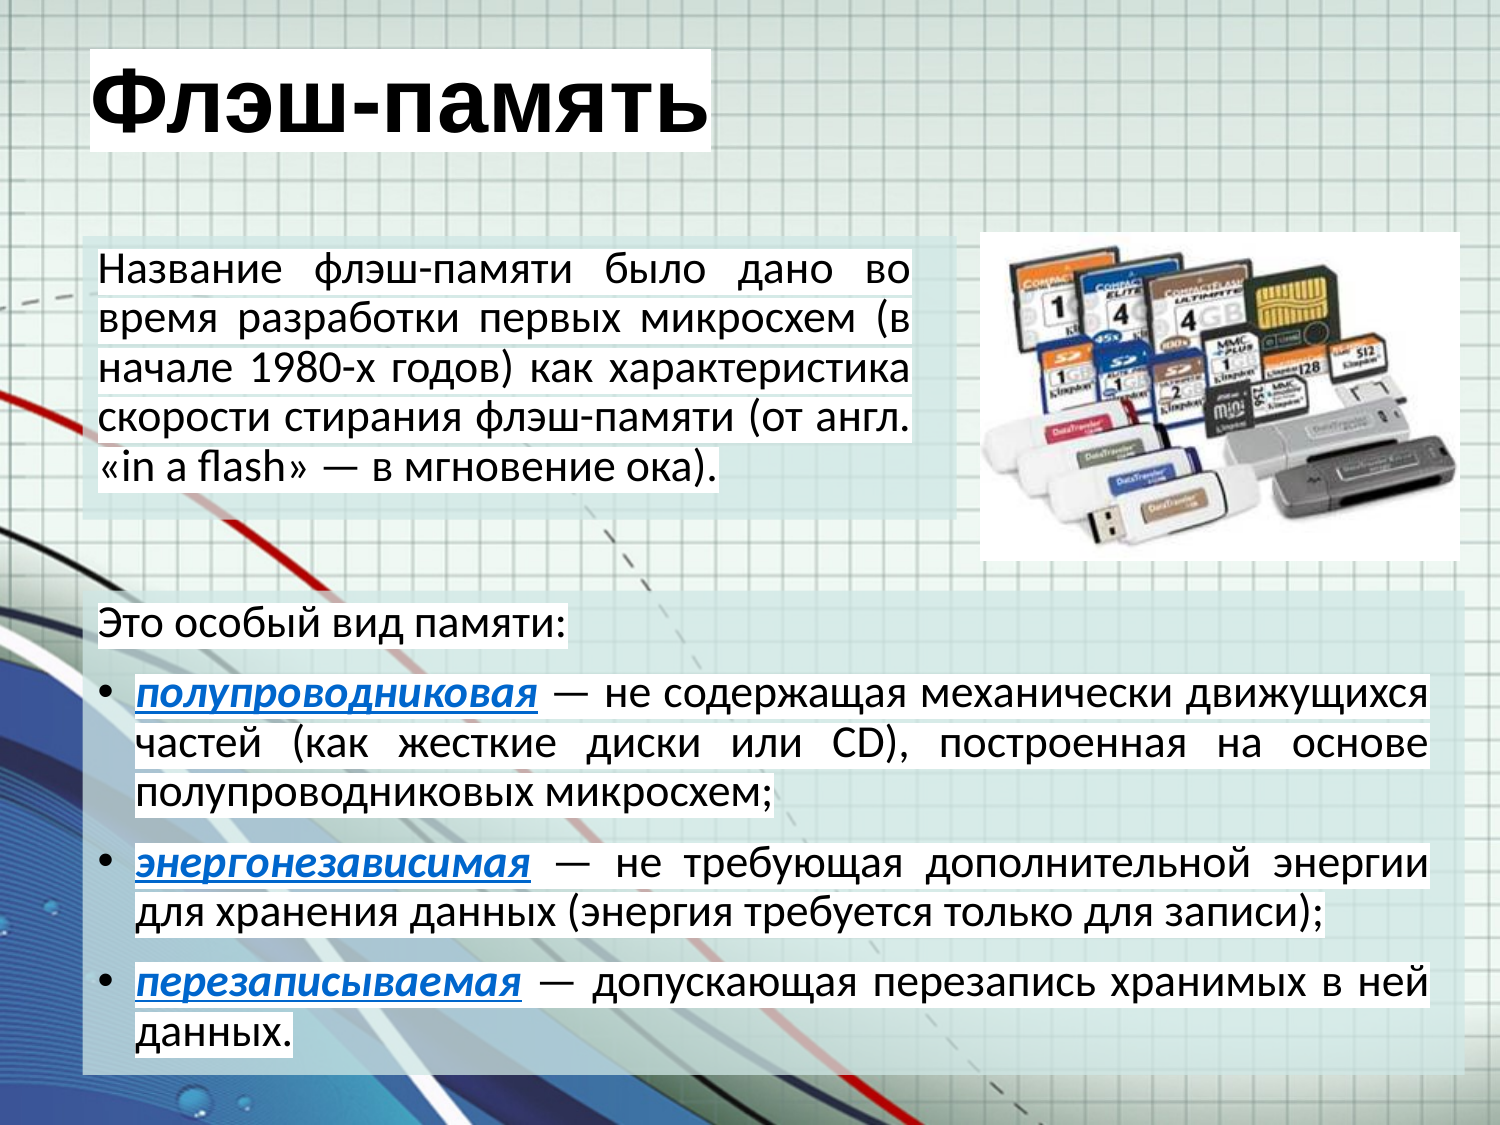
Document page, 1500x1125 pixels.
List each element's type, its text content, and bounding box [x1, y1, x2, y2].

list Название флэш-памяти было дано во время разработки первых микросхем (в начале 1980-х годов) как характеристика скорости стирания флэш-памяти (от англ. «in a flash» — в мгновение ока). [82, 236, 957, 520]
list Это особый вид памяти: полупроводниковая — не содержащая механически движущихся частей (как жесткие диски или CD), построенная на основе полупроводниковых микросхем; энергонезависимая — не требующая дополнительной энергии для хранения данных (энергия требуется только для записи); перезаписываемая — допускающая перезапись хранимых в ней данных. [82, 590, 1465, 1075]
picture [0, 0, 1500, 1125]
title Флэш-память [75, 45, 1426, 233]
